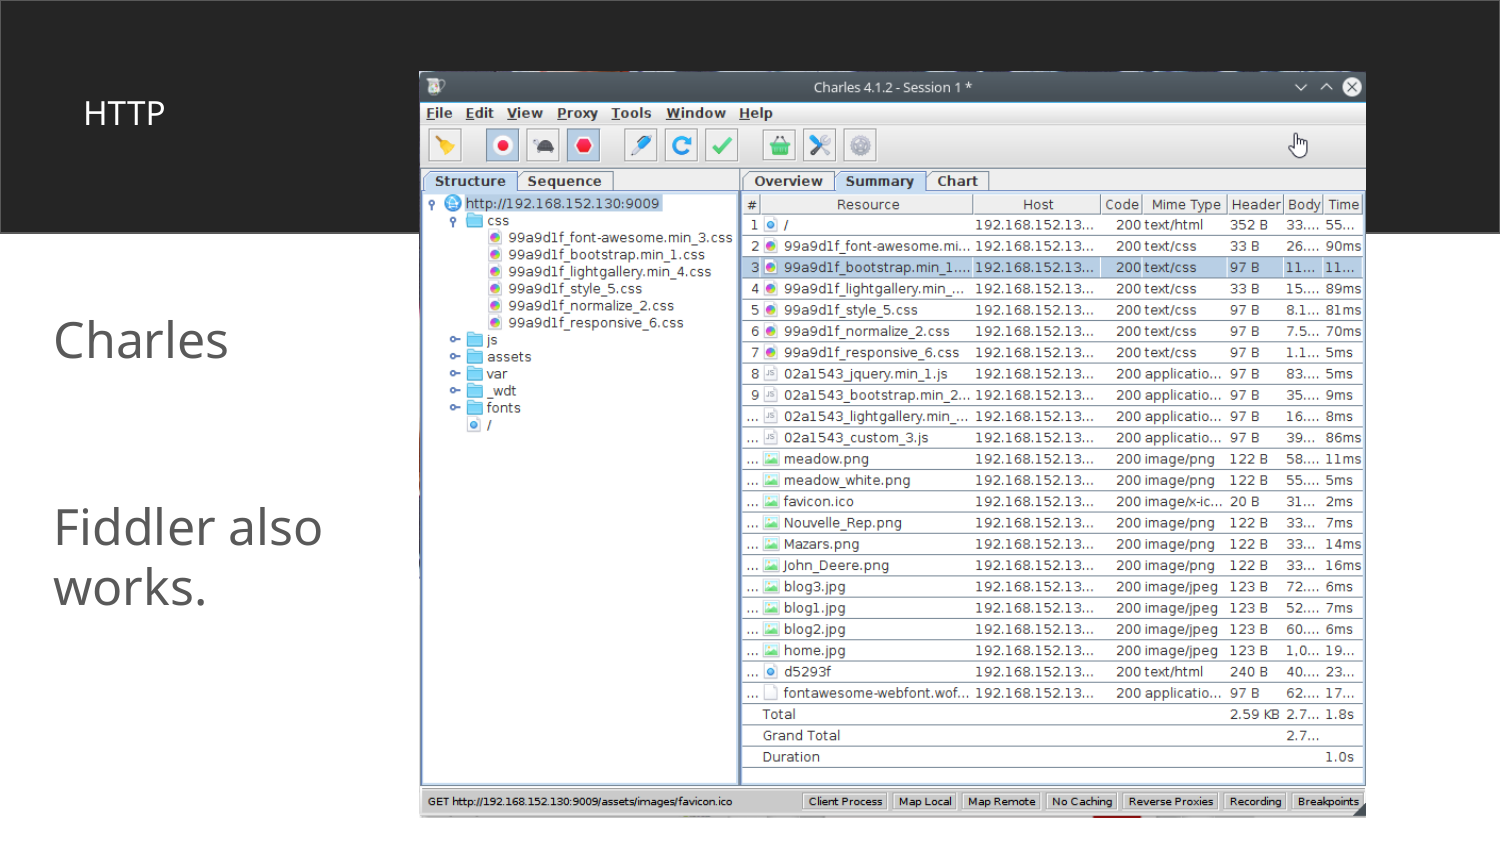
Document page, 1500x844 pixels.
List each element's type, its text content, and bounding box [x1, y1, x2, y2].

list Charles Fiddler also works. [38, 293, 367, 455]
text_box [0, 0, 1500, 234]
picture [419, 71, 1366, 818]
title HTTP [68, 56, 1307, 185]
